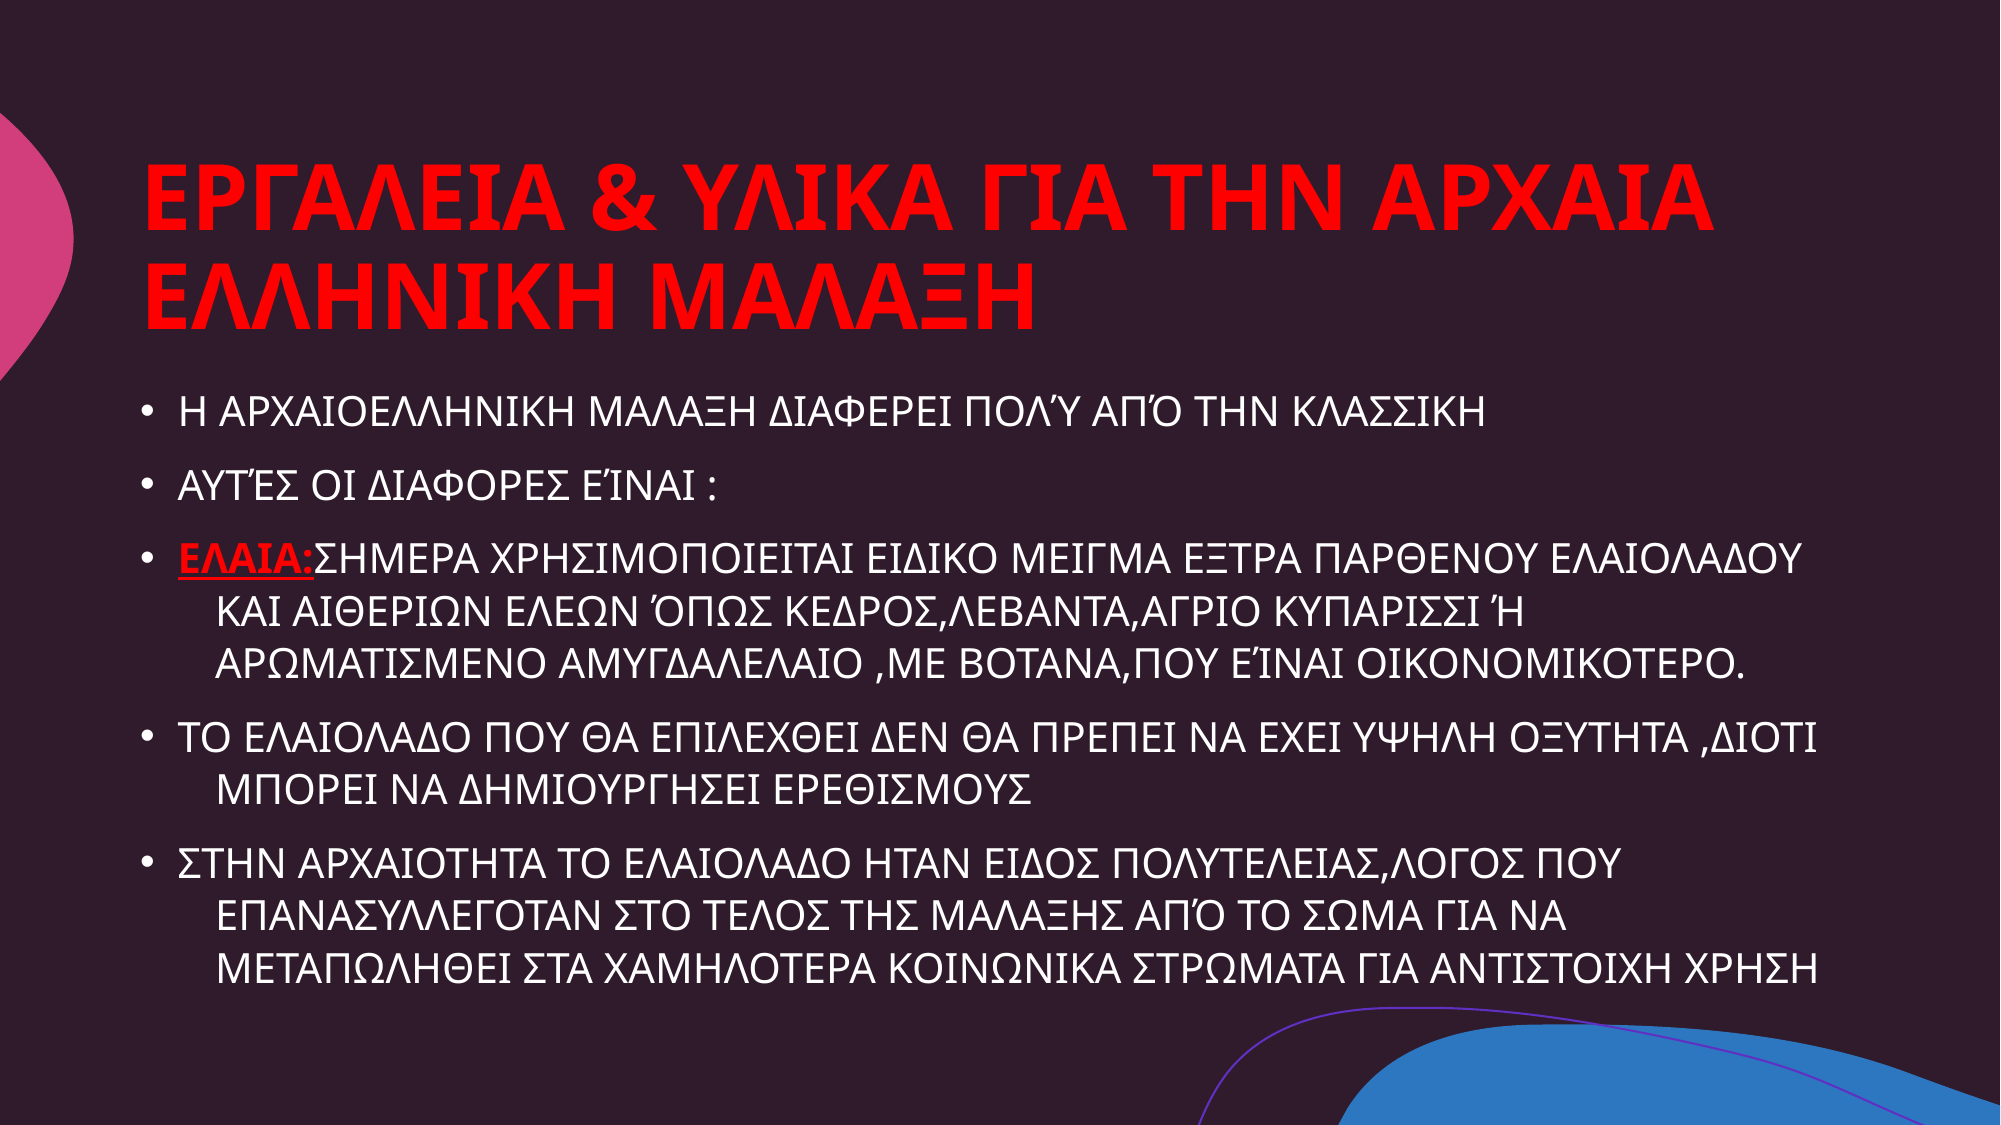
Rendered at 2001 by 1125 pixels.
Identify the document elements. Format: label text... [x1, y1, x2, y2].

title ΕΡΓΑΛΕΙΑ & ΥΛΙΚΑ ΓΙΑ ΤΗΝ ΑΡΧΑΙΑ ΕΛΛΗΝΙΚΗ ΜΑΛΑΞΗ [125, 125, 1793, 375]
list Η ΑΡΧΑΙΟΕΛΛΗΝΙΚΗ ΜΑΛΑΞΗ ΔΙΑΦΕΡΕΙ ΠΟΛΎ ΑΠΌ ΤΗΝ ΚΛΑΣΣΙΚΗ ΑΥΤΈΣ ΟΙ ΔΙΑΦΟΡΕΣ ΕΊΝΑΙ : ΕΛΑΙΑ:ΣΗΜΕΡΑ ΧΡΗΣΙΜΟΠΟΙΕΙΤΑΙ ΕΙΔΙΚΟ ΜΕΙΓΜΑ ΕΞΤΡΑ ΠΑΡΘΕΝΟΥ ΕΛΑΙΟΛΑΔΟΥ ΚΑΙ ΑΙΘΕΡΙΩΝ ΕΛΕΩΝ ΌΠΩΣ ΚΕΔΡΟΣ,ΛΕΒΑΝΤΑ,ΑΓΡΙΟ ΚΥΠΑΡΙΣΣΙ Ή ΑΡΩΜΑΤΙΣΜΕΝΟ ΑΜΥΓΔΑΛΕΛΑΙΟ ,ΜΕ ΒΟΤΑΝΑ,ΠΟΥ ΕΊΝΑΙ ΟΙΚΟΝΟΜΙΚΟΤΕΡΟ. ΤΟ ΕΛΑΙΟΛΑΔΟ ΠΟΥ ΘΑ ΕΠΙΛΕΧΘΕΙ ΔΕΝ ΘΑ ΠΡΕΠΕΙ ΝΑ ΕΧΕΙ ΥΨΗΛΗ ΟΞΥΤΗΤΑ ,ΔΙΟΤΙ ΜΠΟΡΕΙ ΝΑ ΔΗΜΙΟΥΡΓΗΣΕΙ ΕΡΕΘΙΣΜΟΥΣ ΣΤΗΝ ΑΡΧΑΙΟΤΗΤΑ ΤΟ ΕΛΑΙΟΛΑΔΟ ΗΤΑΝ ΕΙΔΟΣ ΠΟΛΥΤΕΛΕΙΑΣ,ΛΟΓΟΣ ΠΟΥ ΕΠΑΝΑΣΥΛΛΕΓΟΤΑΝ ΣΤΟ ΤΕΛΟΣ ΤΗΣ ΜΑΛΑΞΗΣ ΑΠΌ ΤΟ ΣΩΜΑ ΓΙΑ ΝΑ ΜΕΤΑΠΩΛΗΘΕΙ ΣΤΑ ΧΑΜΗΛΟΤΕΡΑ ΚΟΙΝΩΝΙΚΑ ΣΤΡΩΜΑΤΑ ΓΙΑ ΑΝΤΙΣΤΟΙΧΗ ΧΡΗΣΗ [125, 375, 1876, 1002]
